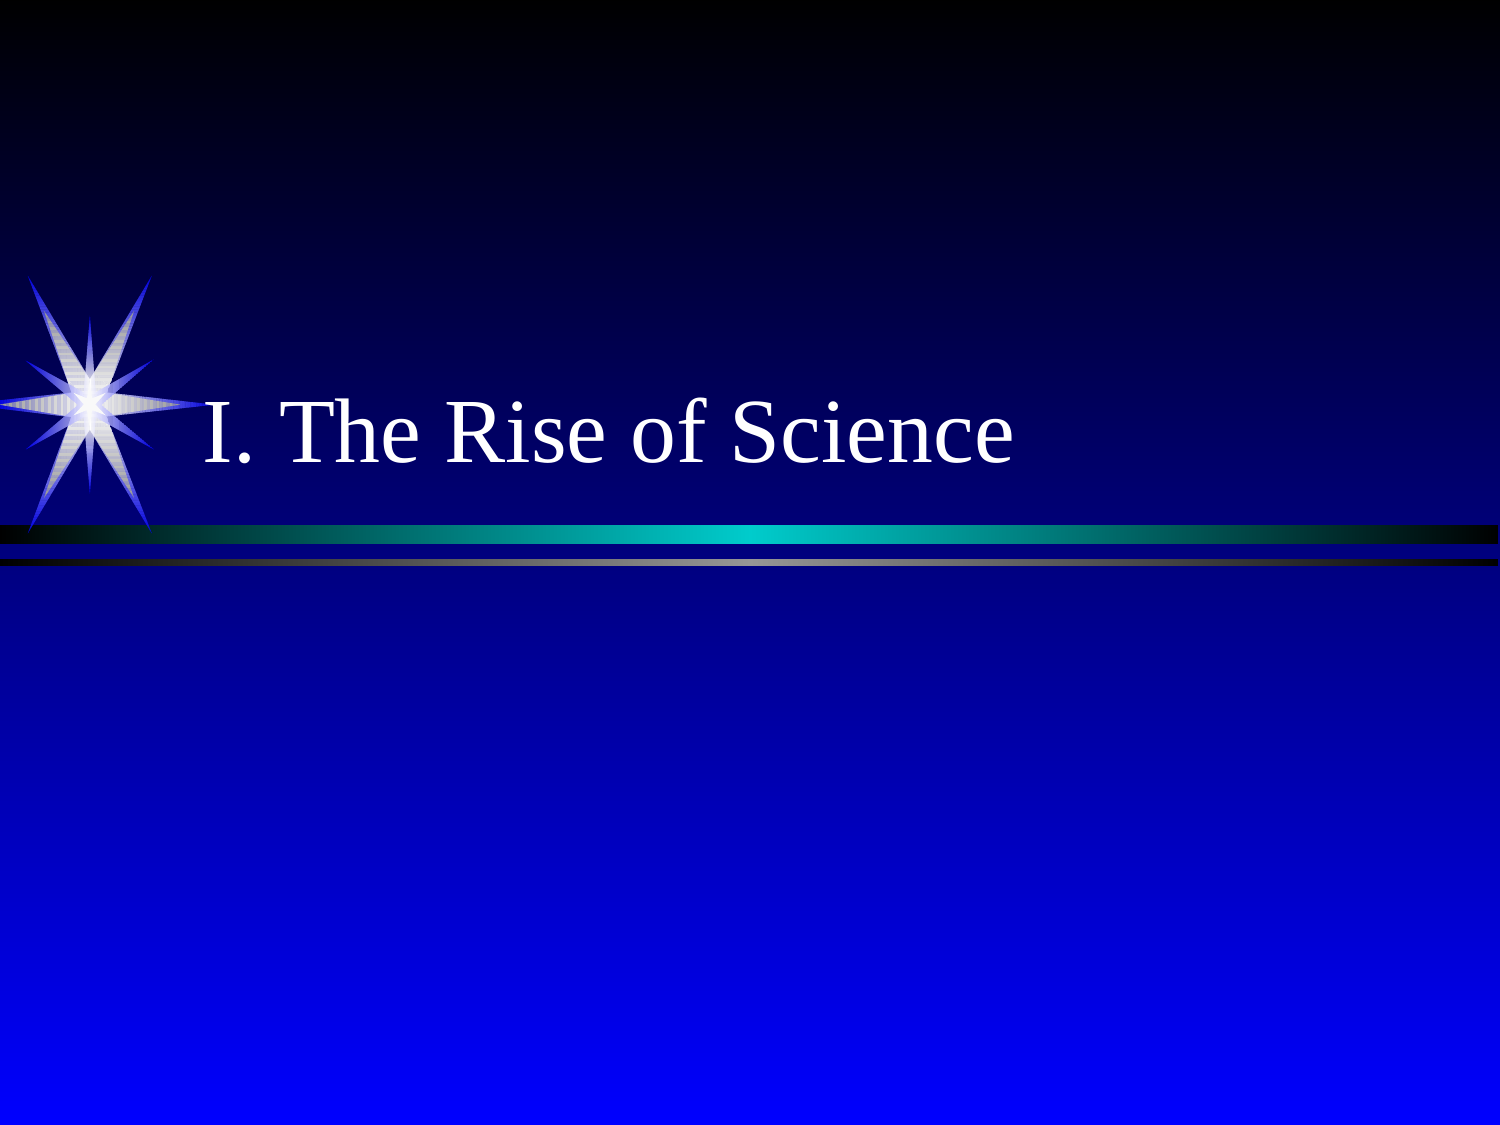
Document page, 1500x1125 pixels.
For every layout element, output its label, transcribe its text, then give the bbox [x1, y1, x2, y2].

title I. The Rise of Science [187, 337, 1388, 526]
